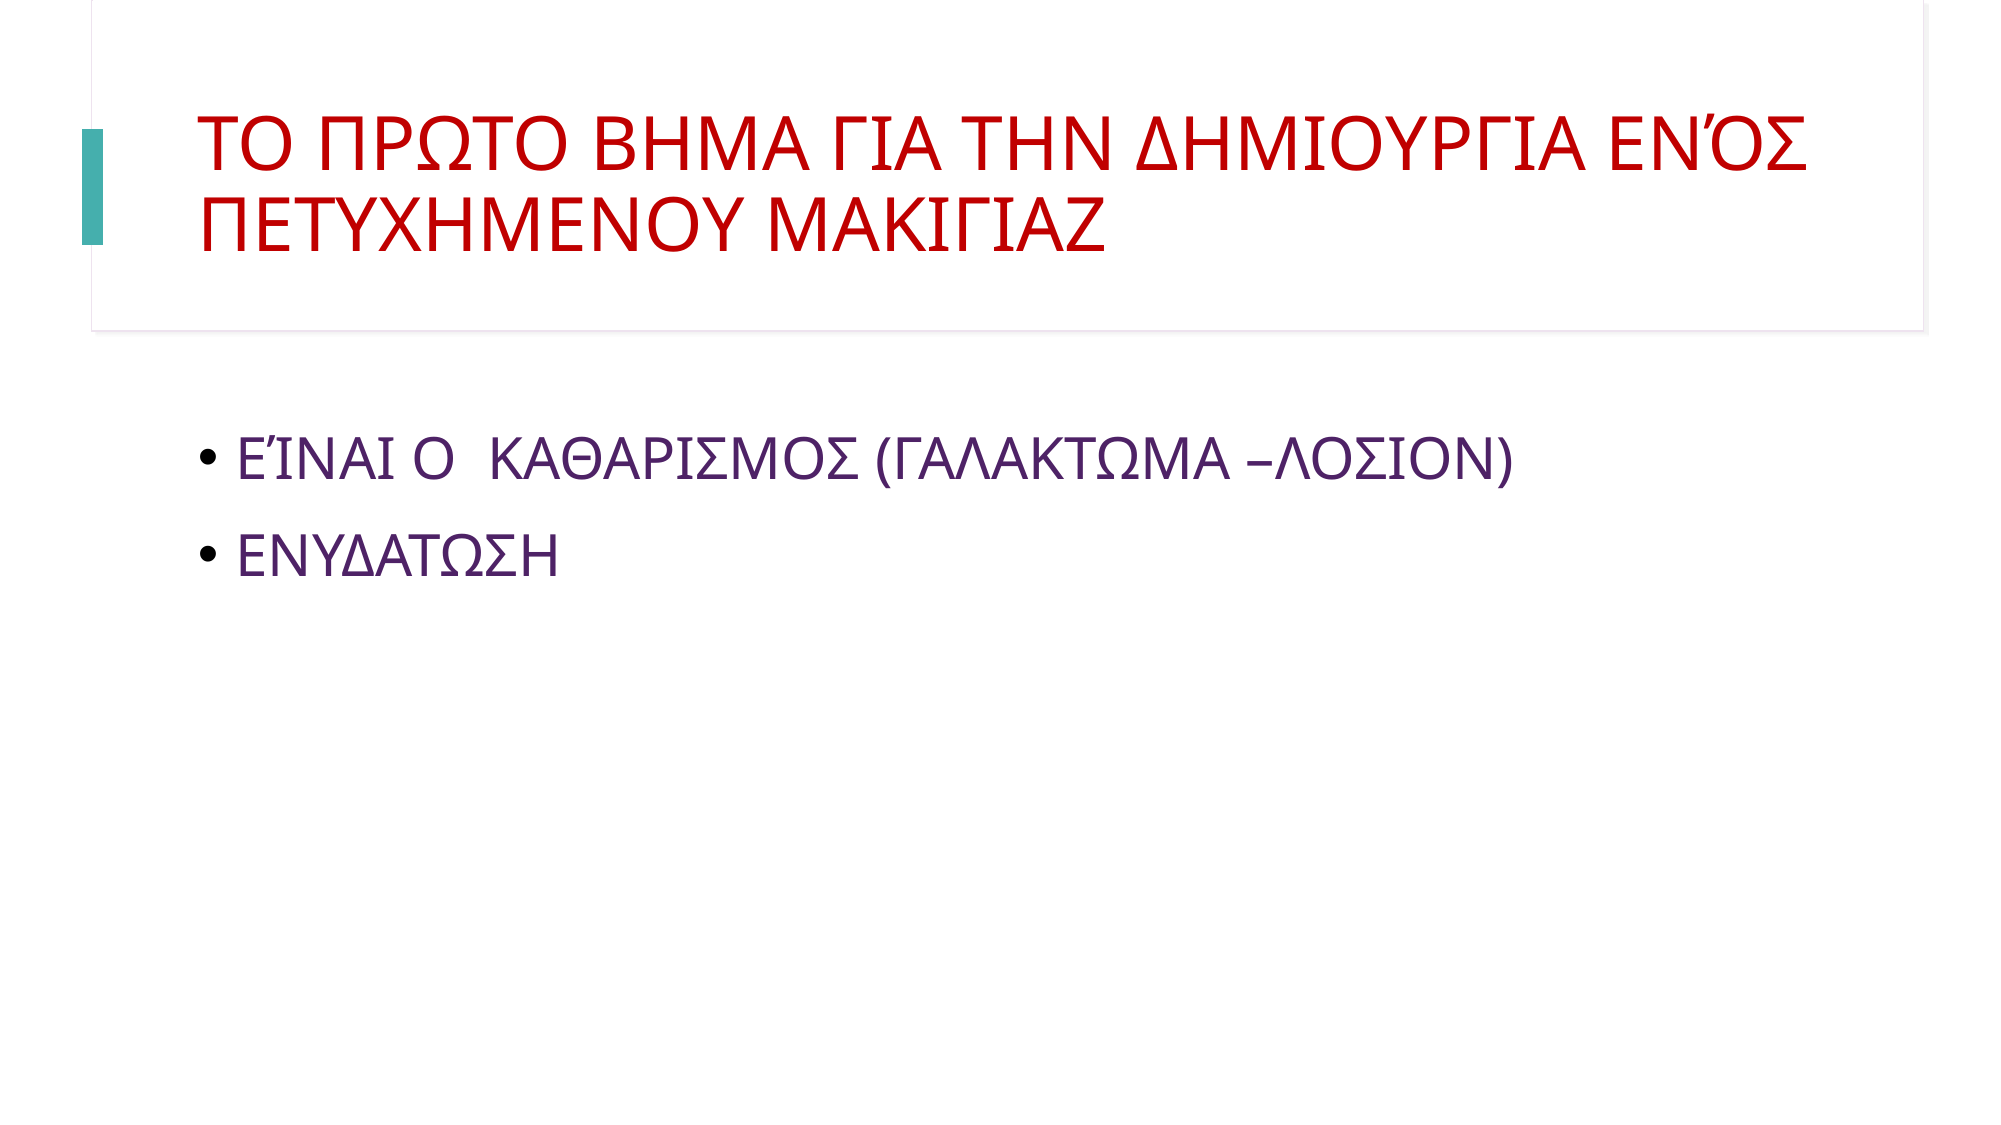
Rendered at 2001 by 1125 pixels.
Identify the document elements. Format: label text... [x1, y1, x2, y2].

title ΤΟ ΠΡΩΤΟ ΒΗΜΑ ΓΙΑ ΤΗΝ ΔΗΜΙΟΥΡΓΙΑ ΕΝΌΣ ΠΕΤΥΧΗΜΕΝΟΥ ΜΑΚΙΓΙΑΖ [183, 90, 1852, 284]
list ΕΊΝΑΙ Ο ΚΑΘΑΡΙΣΜΟΣ (ΓΑΛΑΚΤΩΜΑ –ΛΟΣΙΟΝ) ΕΝΥΔΑΤΩΣΗ [183, 406, 1852, 720]
